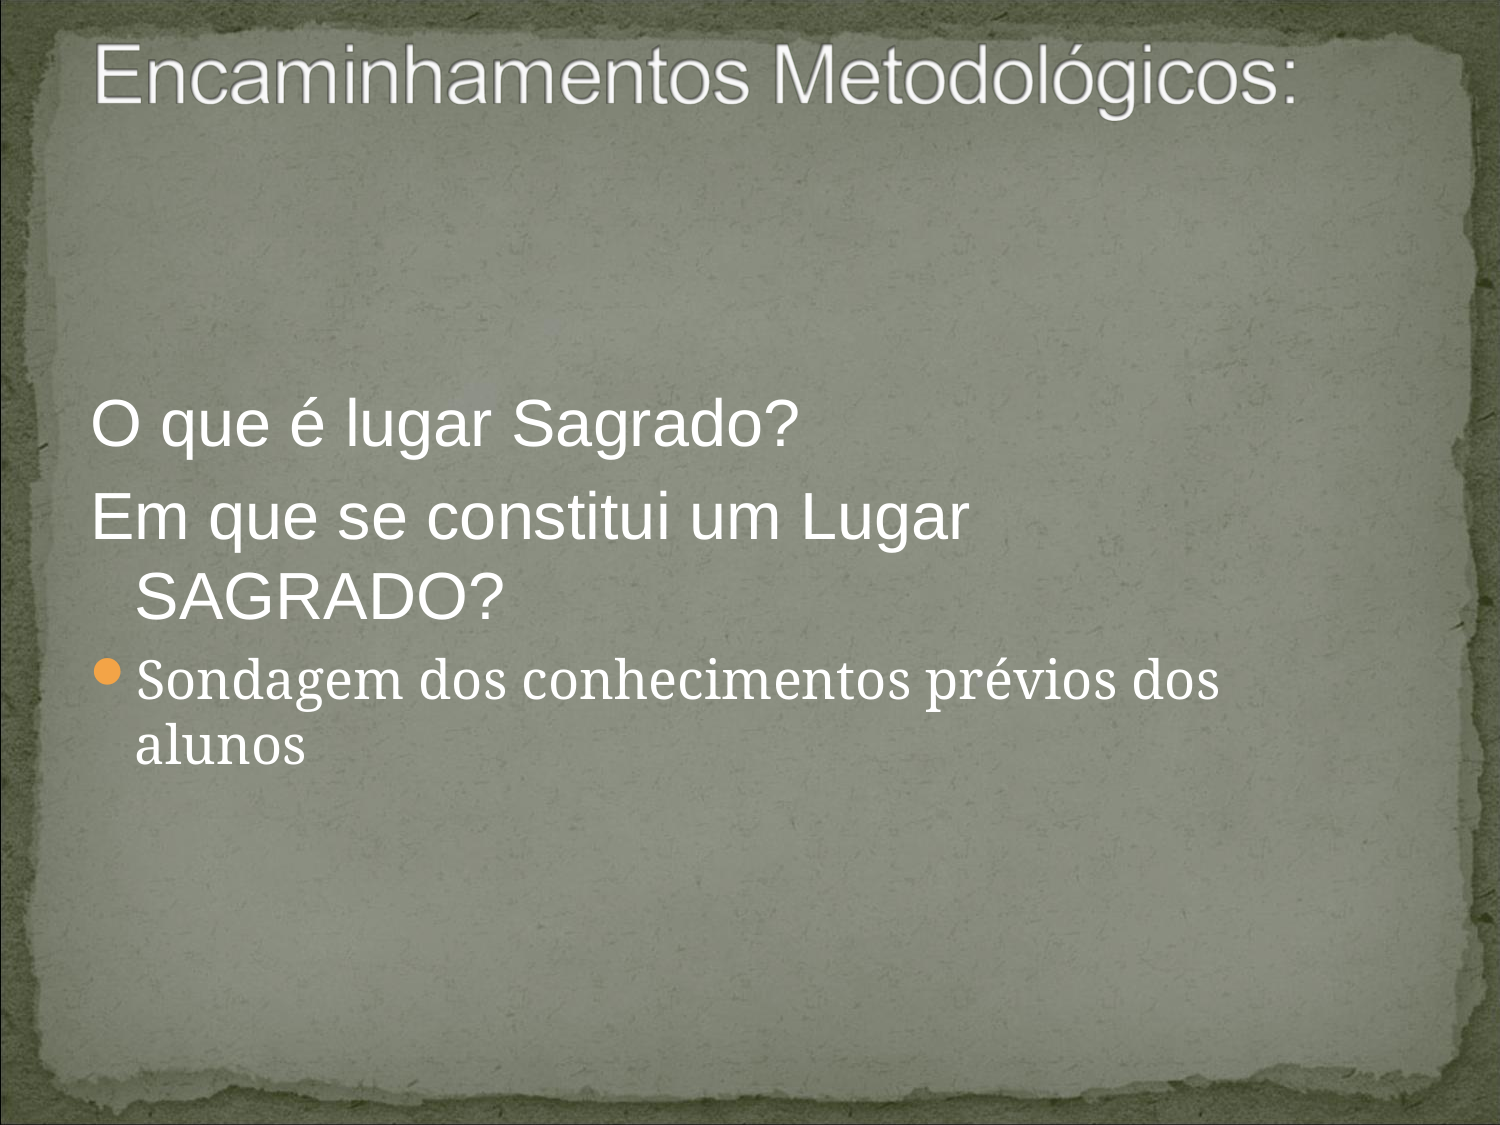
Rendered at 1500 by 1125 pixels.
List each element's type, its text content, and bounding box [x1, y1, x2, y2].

list O que é lugar Sagrado? Em que se constitui um Lugar SAGRADO? Sondagem dos conhecimentos prévios dos alunos [75, 249, 1241, 1000]
picture [0, 0, 1500, 1125]
text_box [39, 0, 1427, 227]
